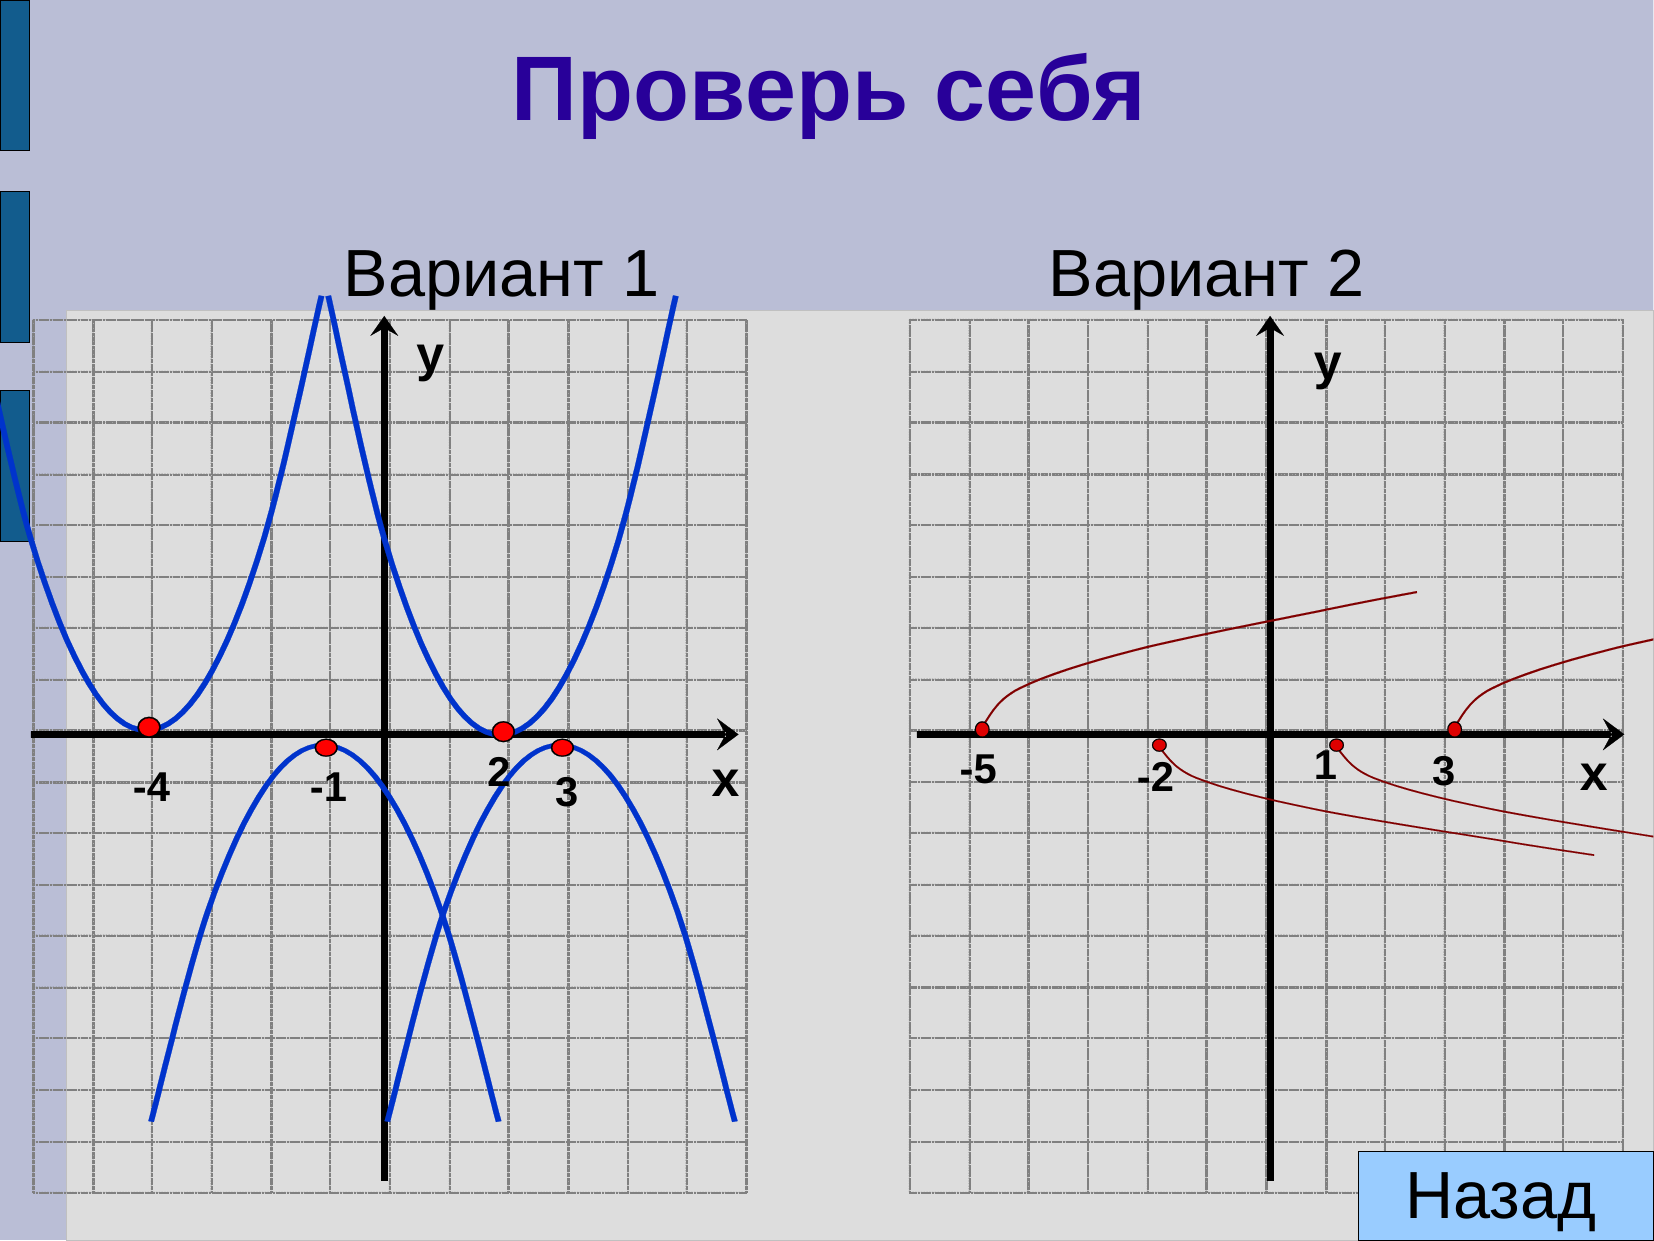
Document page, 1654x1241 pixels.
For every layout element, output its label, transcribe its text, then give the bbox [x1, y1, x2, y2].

text_box -5 [944, 738, 1038, 801]
text_box -4 [118, 755, 186, 819]
picture [908, 295, 1654, 1211]
list Вариант 1 [121, 236, 811, 1149]
picture [0, 295, 761, 1211]
text_box Назад [1358, 1151, 1654, 1241]
text_box х [1564, 738, 1623, 827]
text_box 1 [1299, 734, 1353, 797]
text_box -2 [1122, 746, 1215, 809]
text_box -1 [295, 755, 384, 819]
text_box 3 [1417, 740, 1471, 803]
text_box х [696, 744, 755, 816]
title Проверь себя [123, 29, 1536, 148]
text_box у [401, 318, 459, 391]
text_box у [1299, 326, 1356, 399]
text_box 2 [472, 741, 553, 804]
text_box 3 [540, 761, 594, 825]
list Вариант 2 [826, 236, 1516, 1149]
